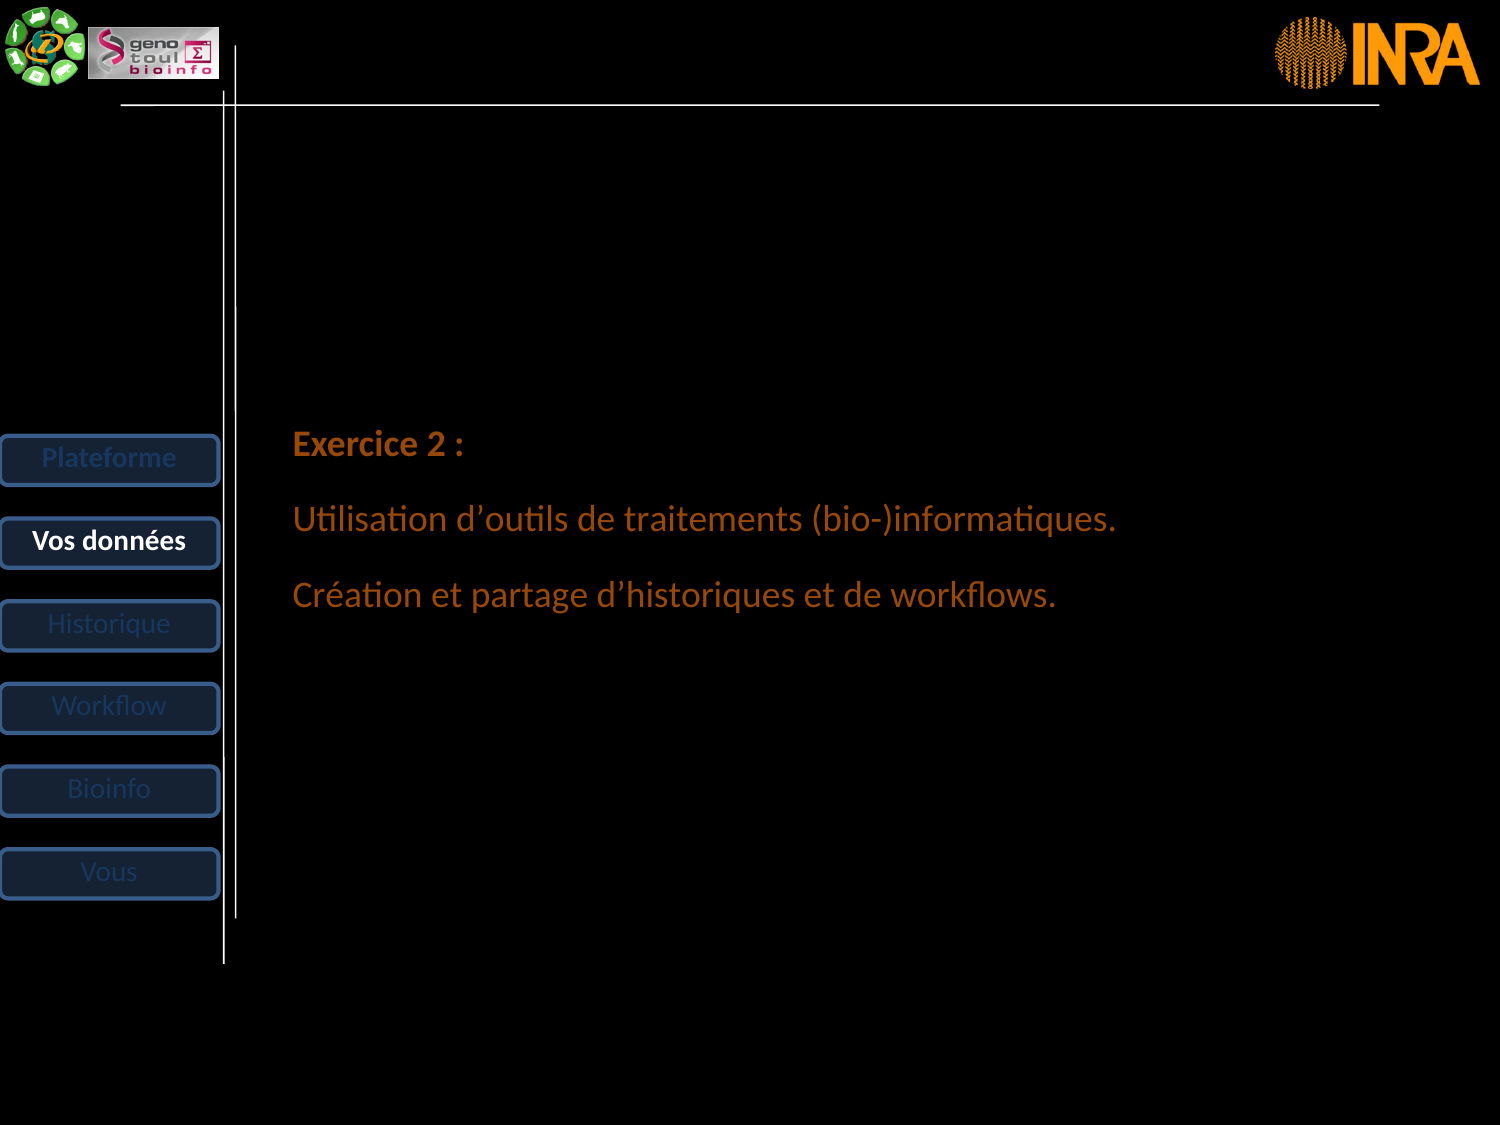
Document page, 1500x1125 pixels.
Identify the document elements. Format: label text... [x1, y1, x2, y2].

text_box Vous [0, 849, 219, 899]
text_box Historique [0, 601, 219, 651]
text_box Exercice 2 : Utilisation d’outils de traitements (bio-)informatiques. Création et partage d’historiques et de workflows. [277, 420, 1500, 668]
text_box Vos données [0, 518, 219, 568]
text_box Bioinfo [0, 766, 219, 816]
text_box Plateforme [0, 435, 219, 486]
text_box Workflow [0, 683, 219, 734]
